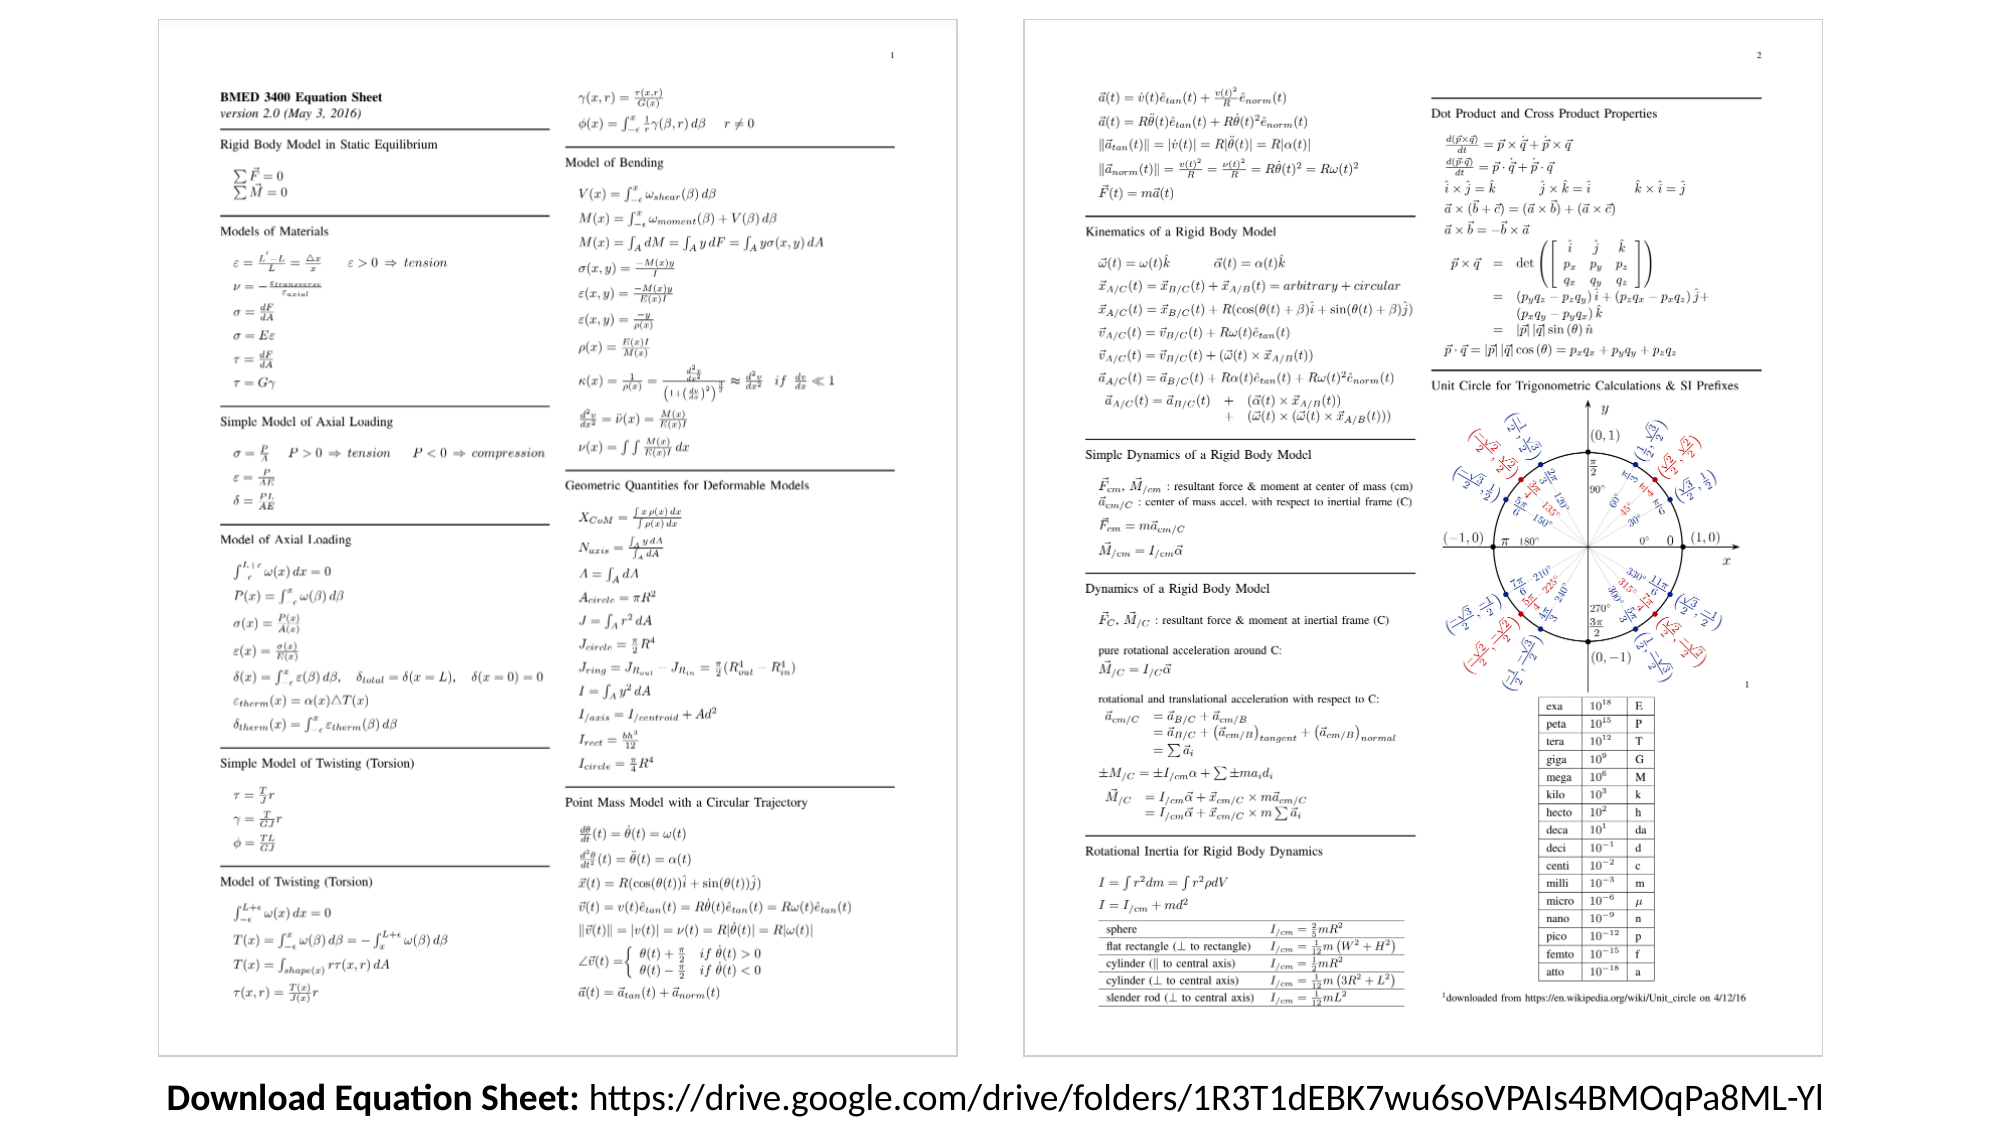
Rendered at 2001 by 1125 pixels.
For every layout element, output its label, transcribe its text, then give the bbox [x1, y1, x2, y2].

text_box Download Equation Sheet: https://drive.google.com/drive/folders/1R3T1dEBK7wu6soVPAIs4BMOqPa8ML-Yl [131, 1065, 1869, 1125]
picture [1025, 20, 1822, 1056]
picture [159, 20, 957, 1056]
